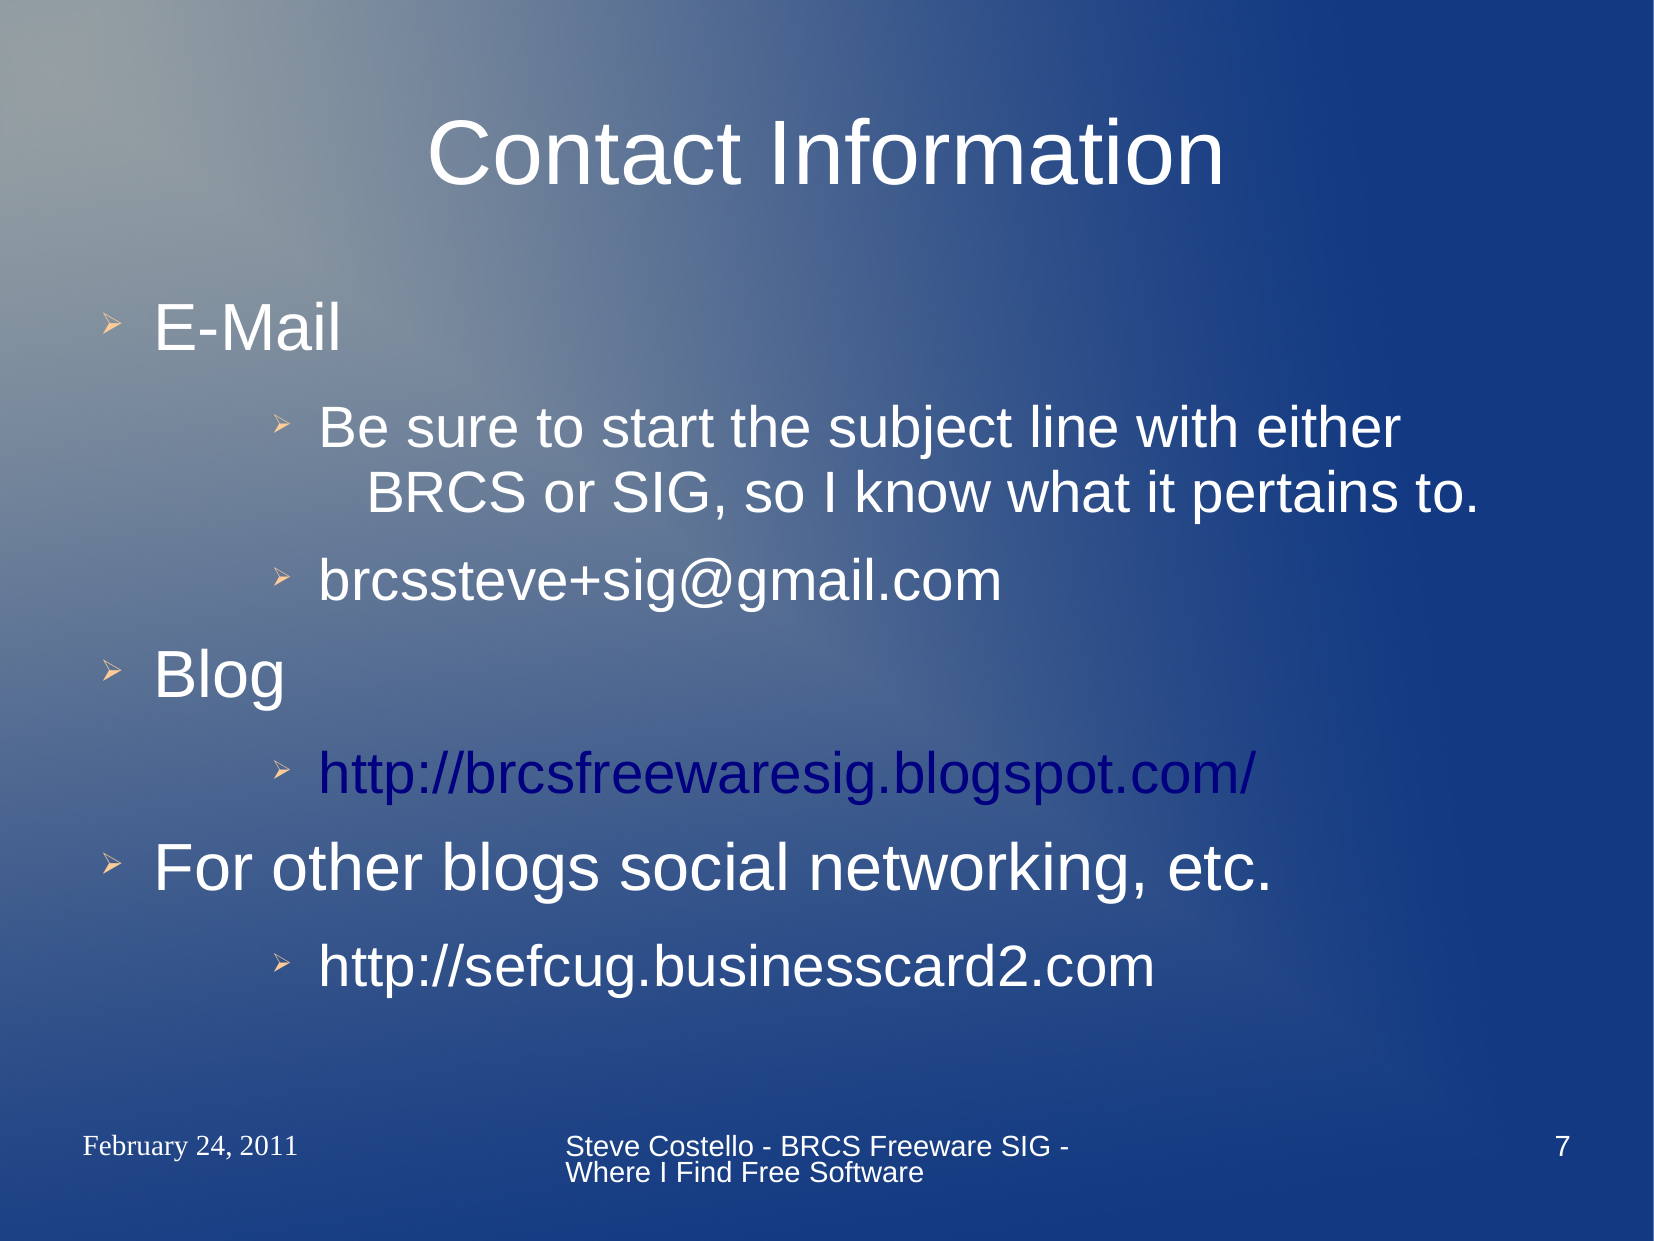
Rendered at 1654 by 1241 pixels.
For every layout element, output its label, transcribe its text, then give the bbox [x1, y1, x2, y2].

title Contact Information [82, 49, 1571, 257]
list E-Mail Be sure to start the subject line with either BRCS or SIG, so I know what it pertains to. brcssteve+sig@gmail.com Blog http://brcsfreewaresig.blogspot.com/ For other blogs social networking, etc. http://sefcug.businesscard2.com [82, 290, 1571, 1109]
picture [0, 0, 1654, 1241]
